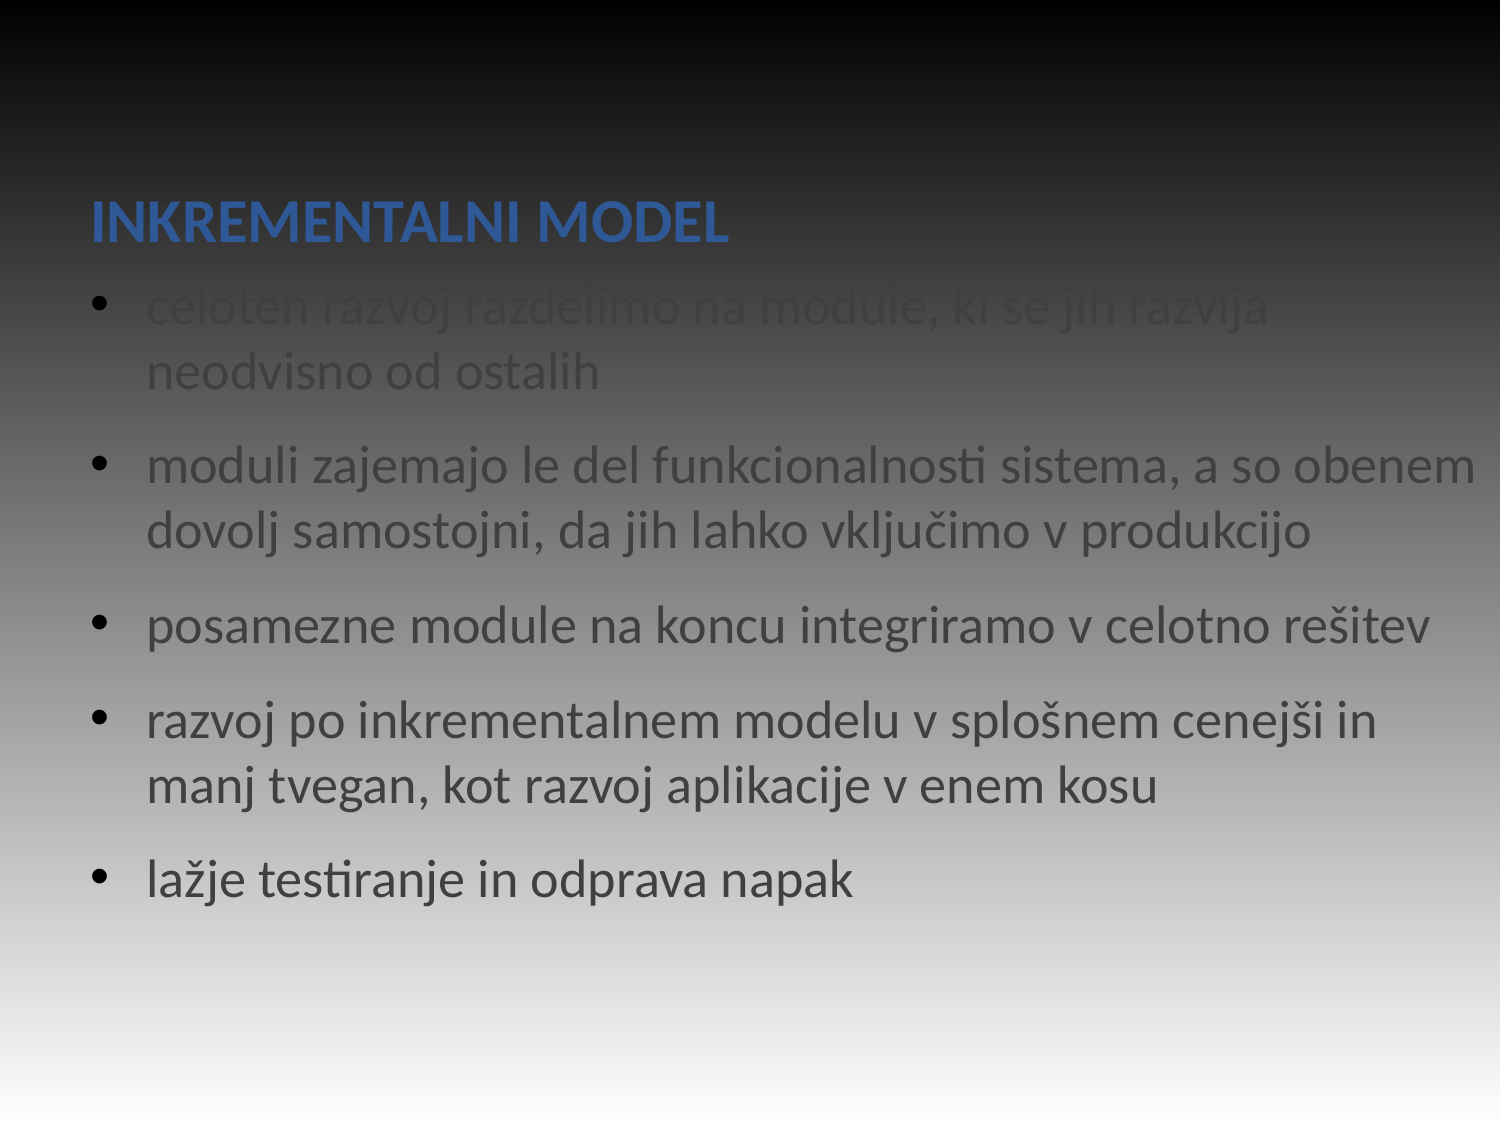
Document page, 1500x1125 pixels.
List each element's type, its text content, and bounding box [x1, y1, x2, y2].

title INKREMENTALNI MODEL [75, 0, 1425, 262]
list celoten razvoj razdelimo na module, ki se jih razvija neodvisno od ostalih moduli zajemajo le del funkcionalnosti sistema, a so obenem dovolj samostojni, da jih lahko vključimo v produkcijo posamezne module na koncu integriramo v celotno rešitev razvoj po inkrementalnem modelu v splošnem cenejši in manj tvegan, kot razvoj aplikacije v enem kosu lažje testiranje in odprava napak [75, 262, 1500, 1071]
